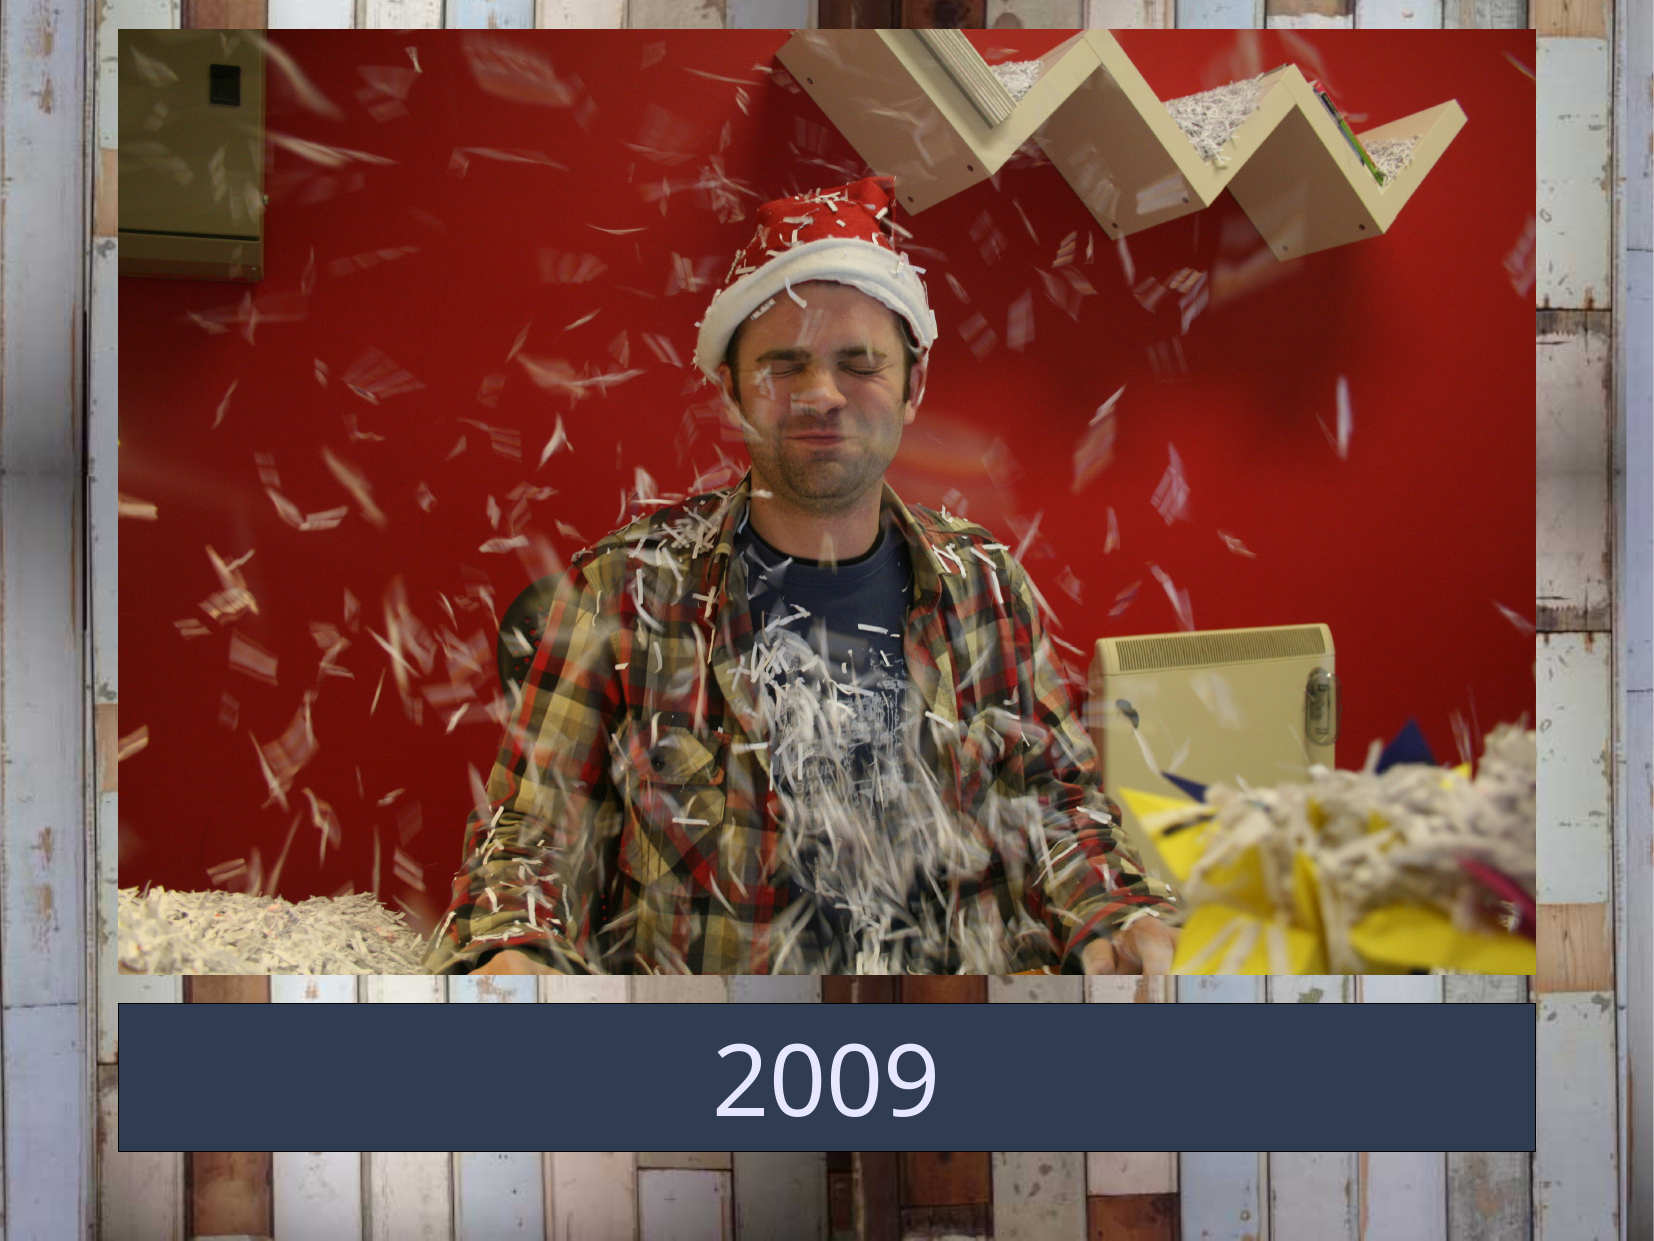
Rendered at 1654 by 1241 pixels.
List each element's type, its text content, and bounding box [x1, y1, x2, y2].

text_box 2009 [118, 1003, 1536, 1152]
picture [0, 0, 1654, 1241]
